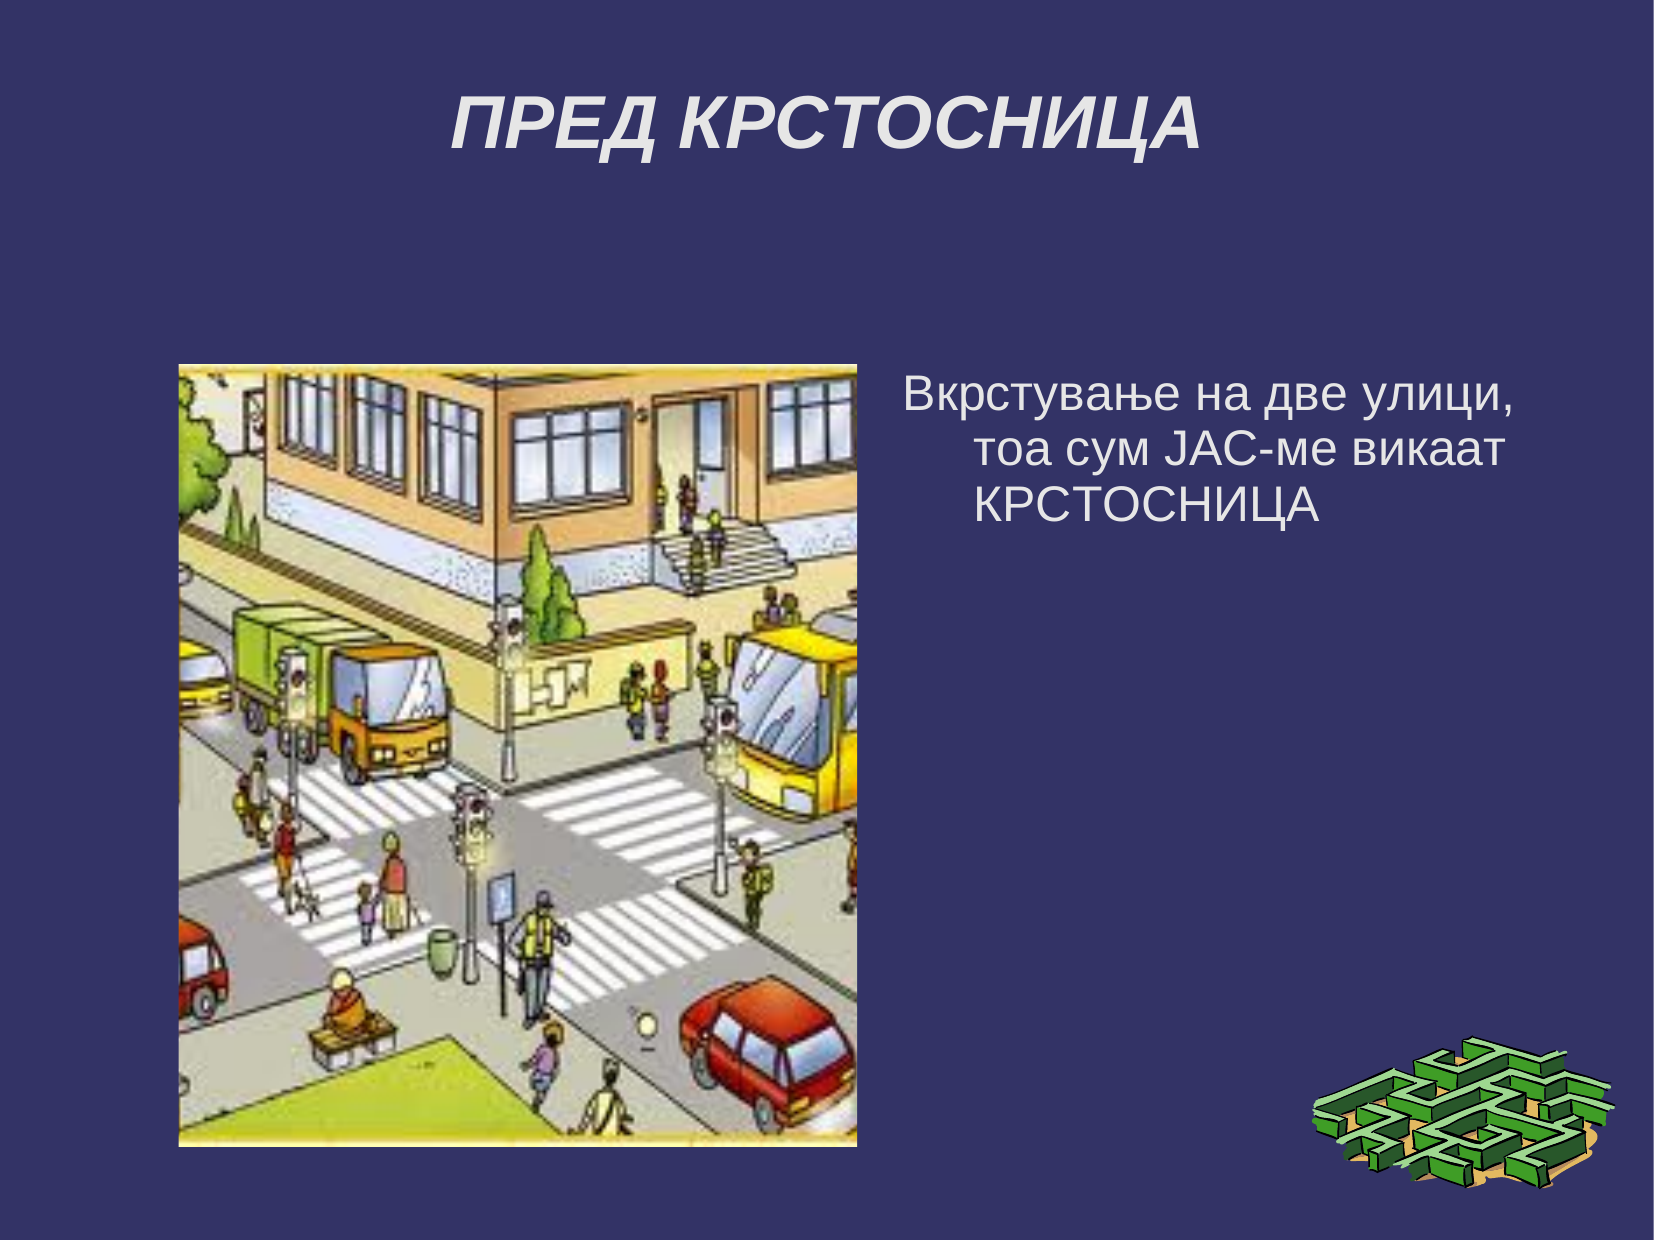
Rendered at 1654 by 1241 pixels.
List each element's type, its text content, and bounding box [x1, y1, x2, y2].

picture [178, 364, 858, 1147]
list Вкрстување на две улици, тоа сум ЈАС-ме викаат КРСТОСНИЦА [891, 364, 1570, 540]
title ПРЕД КРСТОСНИЦА [121, 79, 1534, 167]
